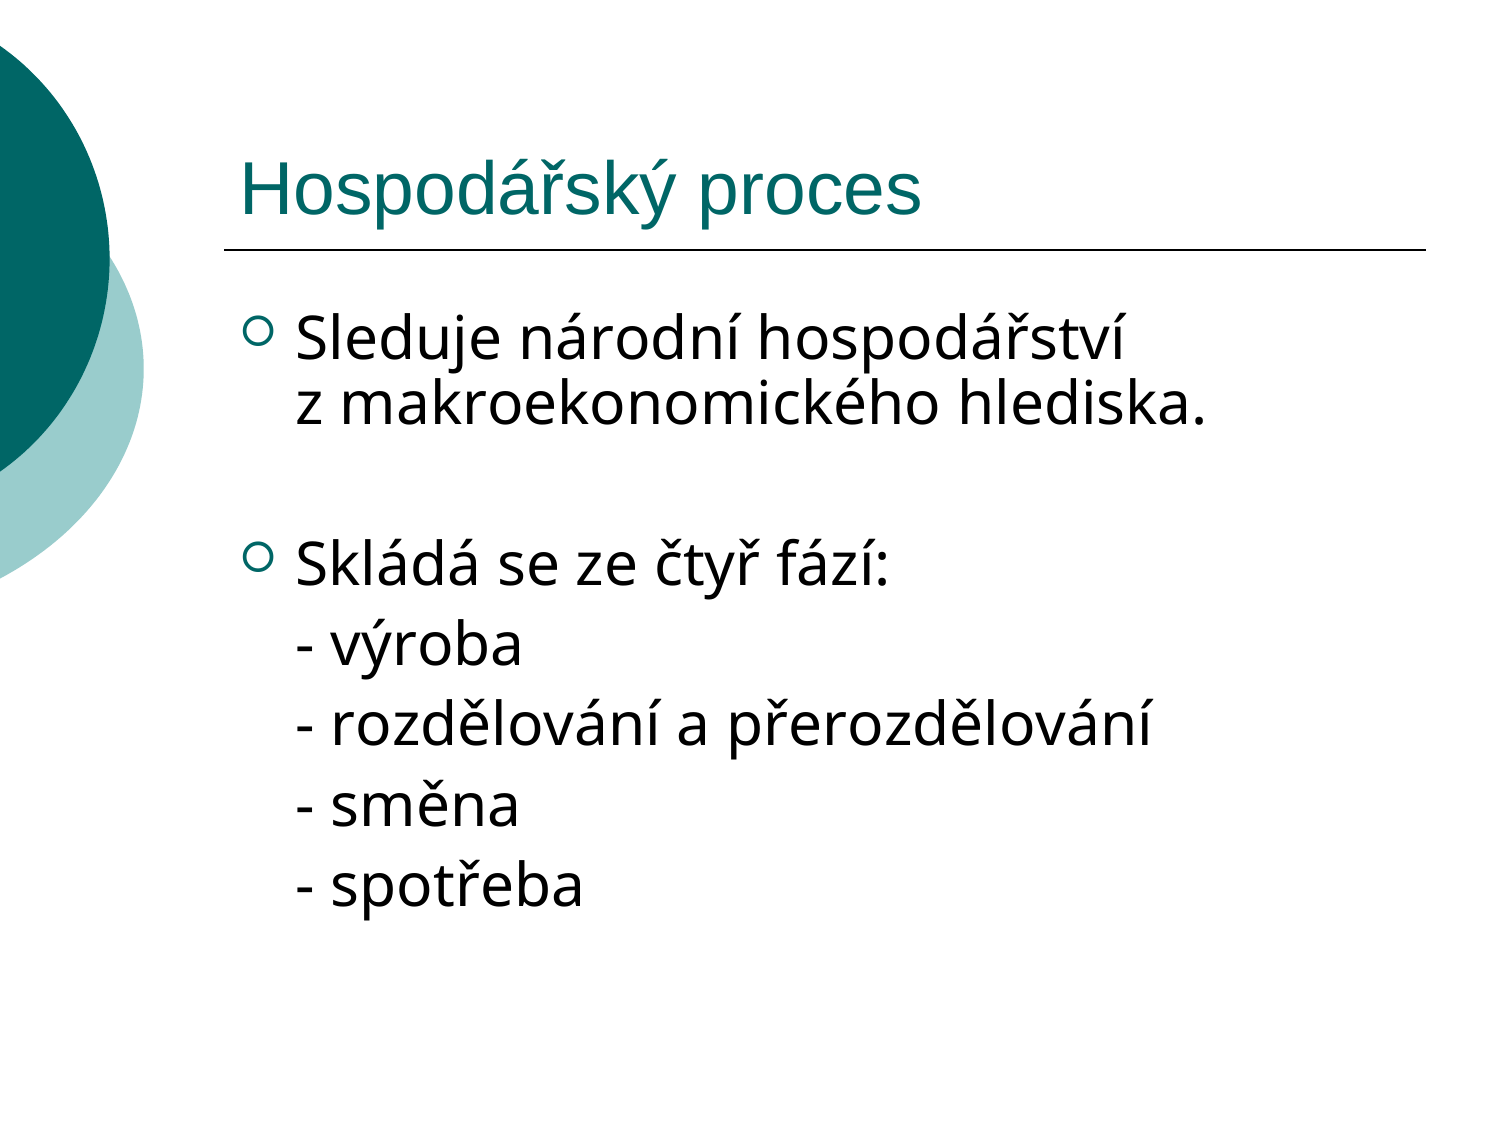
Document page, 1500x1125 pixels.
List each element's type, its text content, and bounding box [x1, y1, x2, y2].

list Sleduje národní hospodářství z makroekonomického hlediska. Skládá se ze čtyř fází: - výroba - rozdělování a přerozdělování - směna - spotřeba [224, 299, 1425, 975]
title Hospodářský proces [224, 49, 1425, 237]
